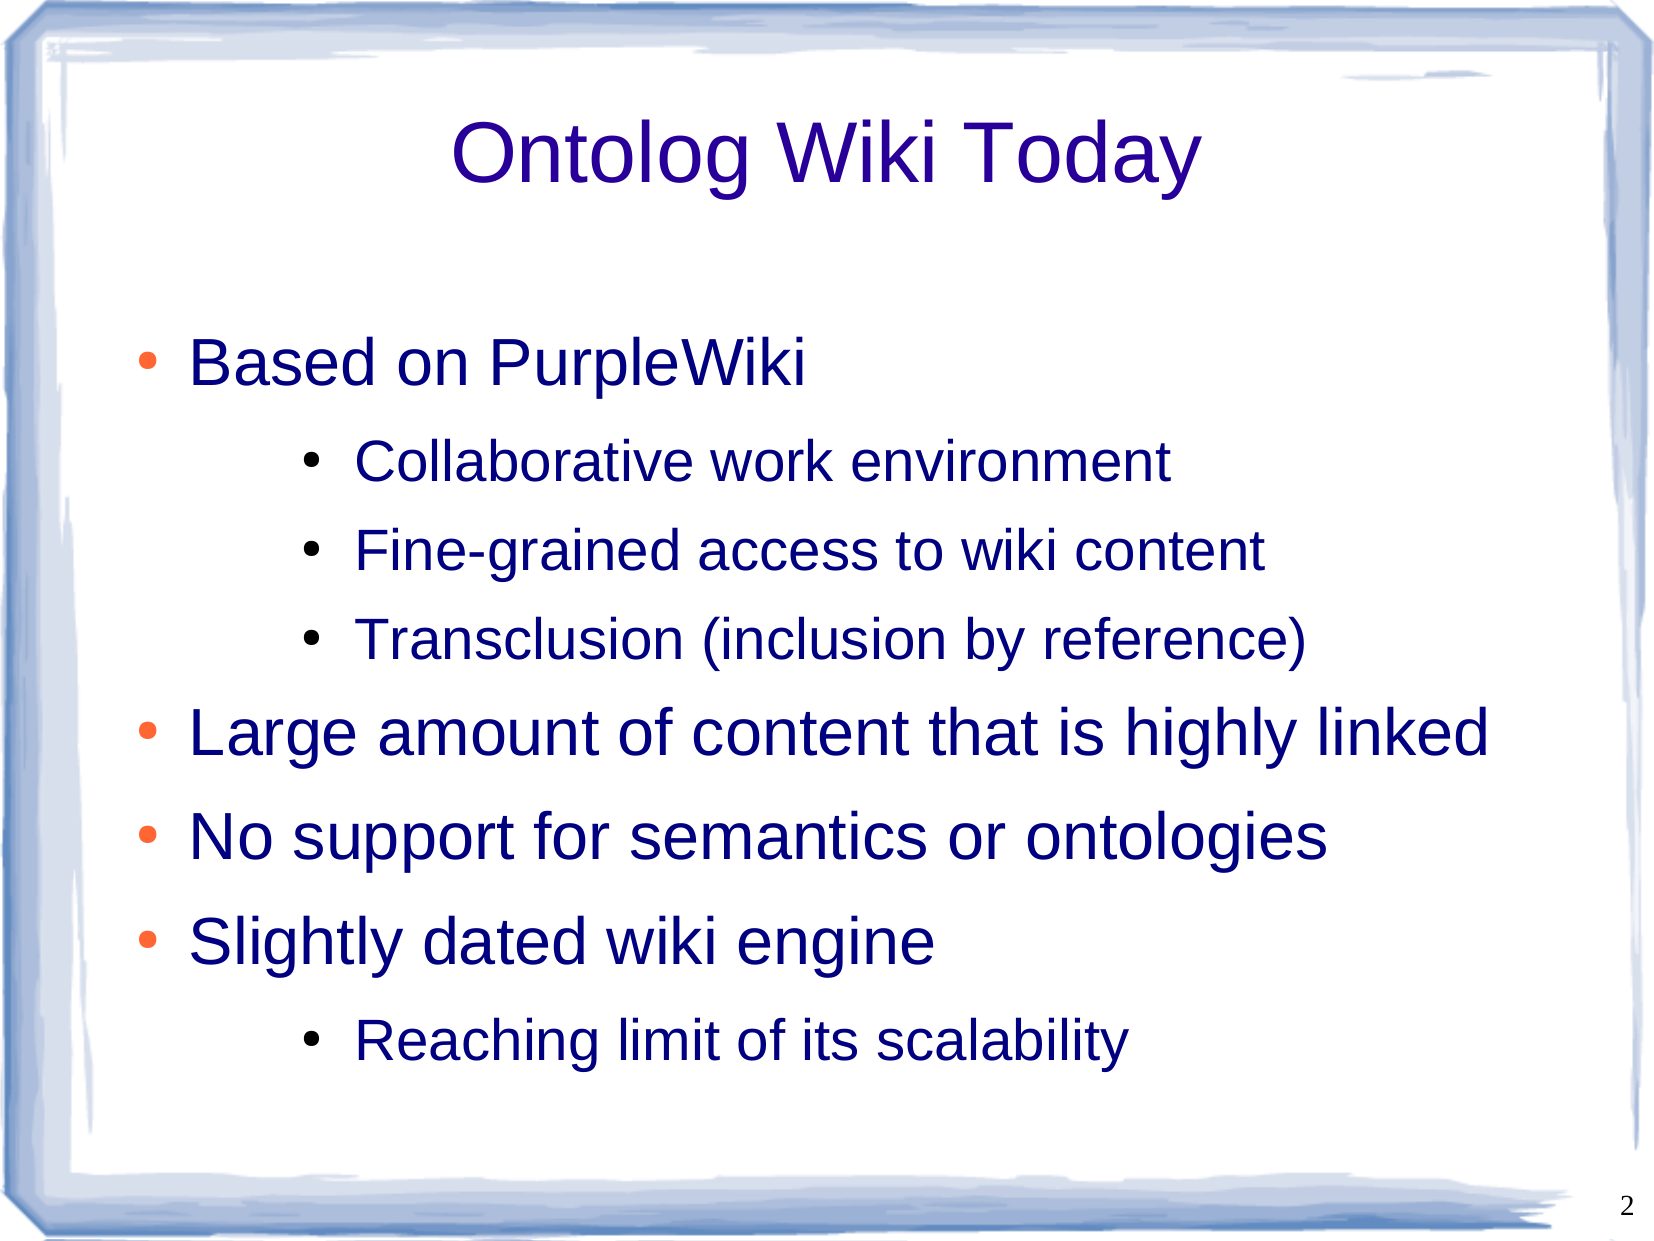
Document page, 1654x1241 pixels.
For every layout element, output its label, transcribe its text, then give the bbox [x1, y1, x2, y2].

title Ontolog Wiki Today [82, 49, 1571, 257]
picture [0, 0, 1654, 1241]
list Based on PurpleWiki Collaborative work environment Fine-grained access to wiki content Transclusion (inclusion by reference) Large amount of content that is highly linked No support for semantics or ontologies Slightly dated wiki engine Reaching limit of its scalability [118, 324, 1571, 1144]
